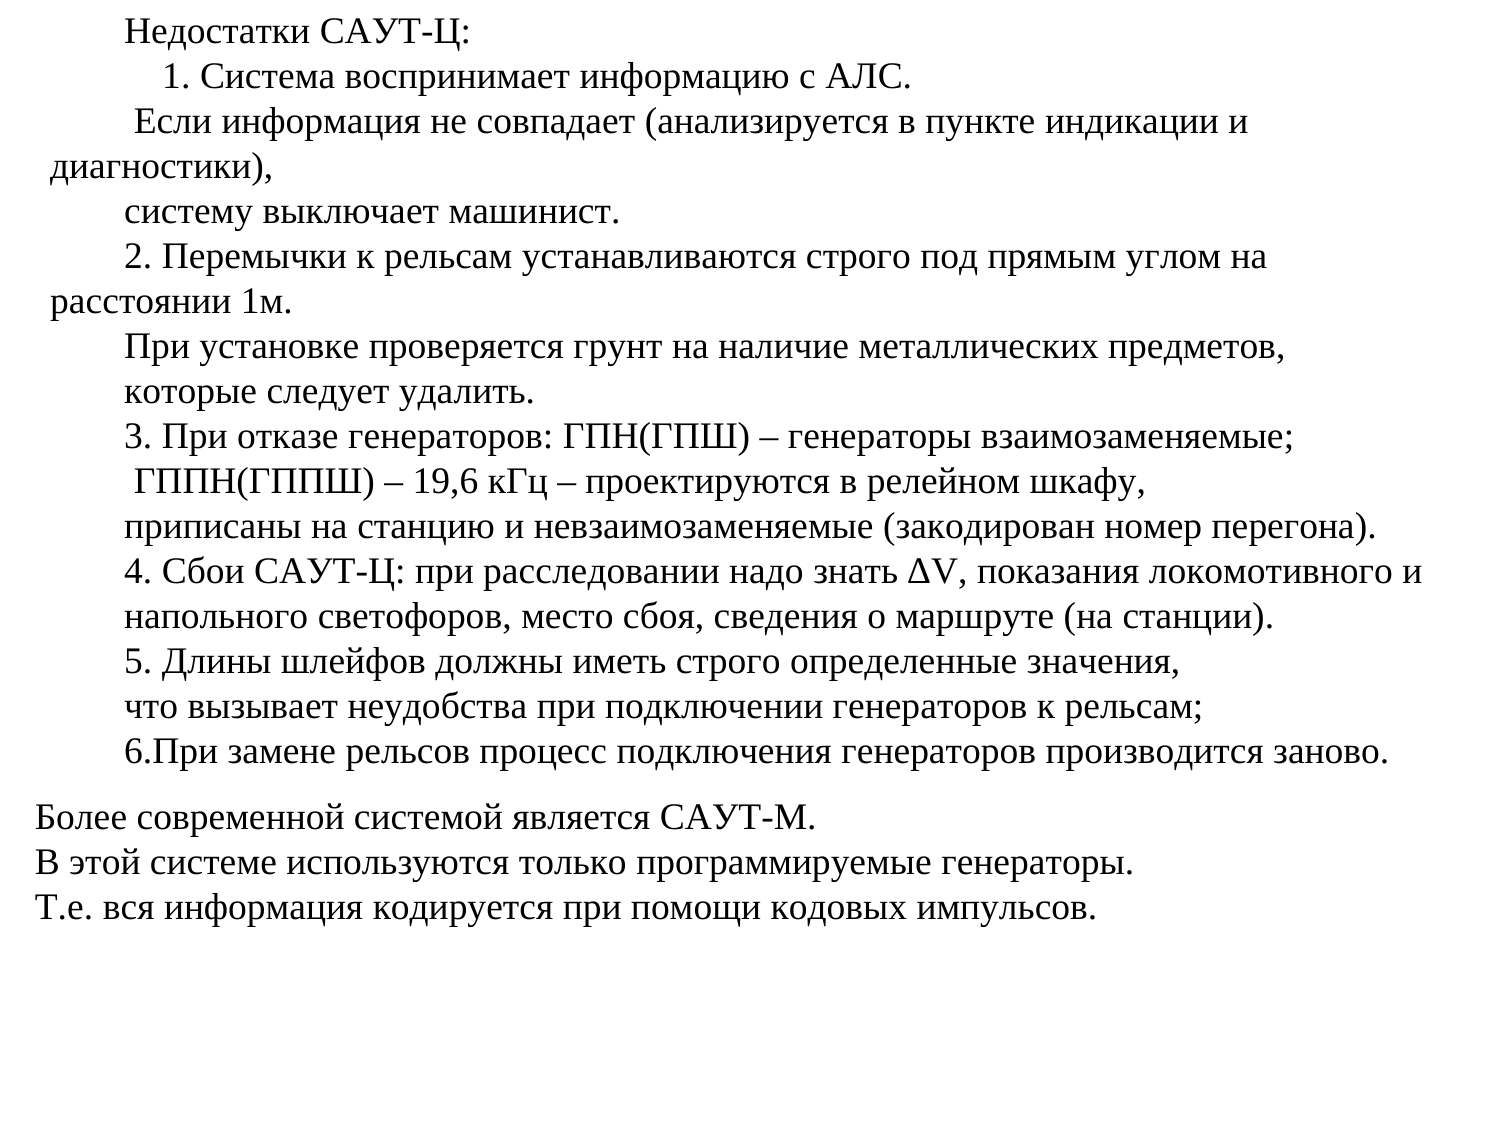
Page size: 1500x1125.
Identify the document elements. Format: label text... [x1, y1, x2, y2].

text_box Недостатки САУТ-Ц: 1. Система воспринимает информацию с АЛС. Если информация не совпадает (анализируется в пункте индикации и диагностики), систему выключает машинист. 2. Перемычки к рельсам устанавливаются строго под прямым углом на расстоянии 1м. При установке проверяется грунт на наличие металлических предметов, которые следует удалить. 3. При отказе генераторов: ГПН(ГПШ) – генераторы взаимозаменяемые; ГППН(ГППШ) – 19,6 кГц – проектируются в релейном шкафу, приписаны на станцию и невзаимозаменяемые (закодирован номер перегона). 4. Сбои САУТ-Ц: при расследовании надо знать ∆V, показания локомотивного и напольного светофоров, место сбоя, сведения о маршруте (на станции). 5. Длины шлейфов должны иметь строго определенные значения, что вызывает неудобства при подключении генераторов к рельсам; 6.При замене рельсов процесс подключения генераторов производится заново. [35, 42, 1472, 734]
text_box Более современной системой является САУТ-М. В этой системе используются только программируемые генераторы. Т.е. вся информация кодируется при помощи кодовых импульсов. [19, 739, 1273, 935]
